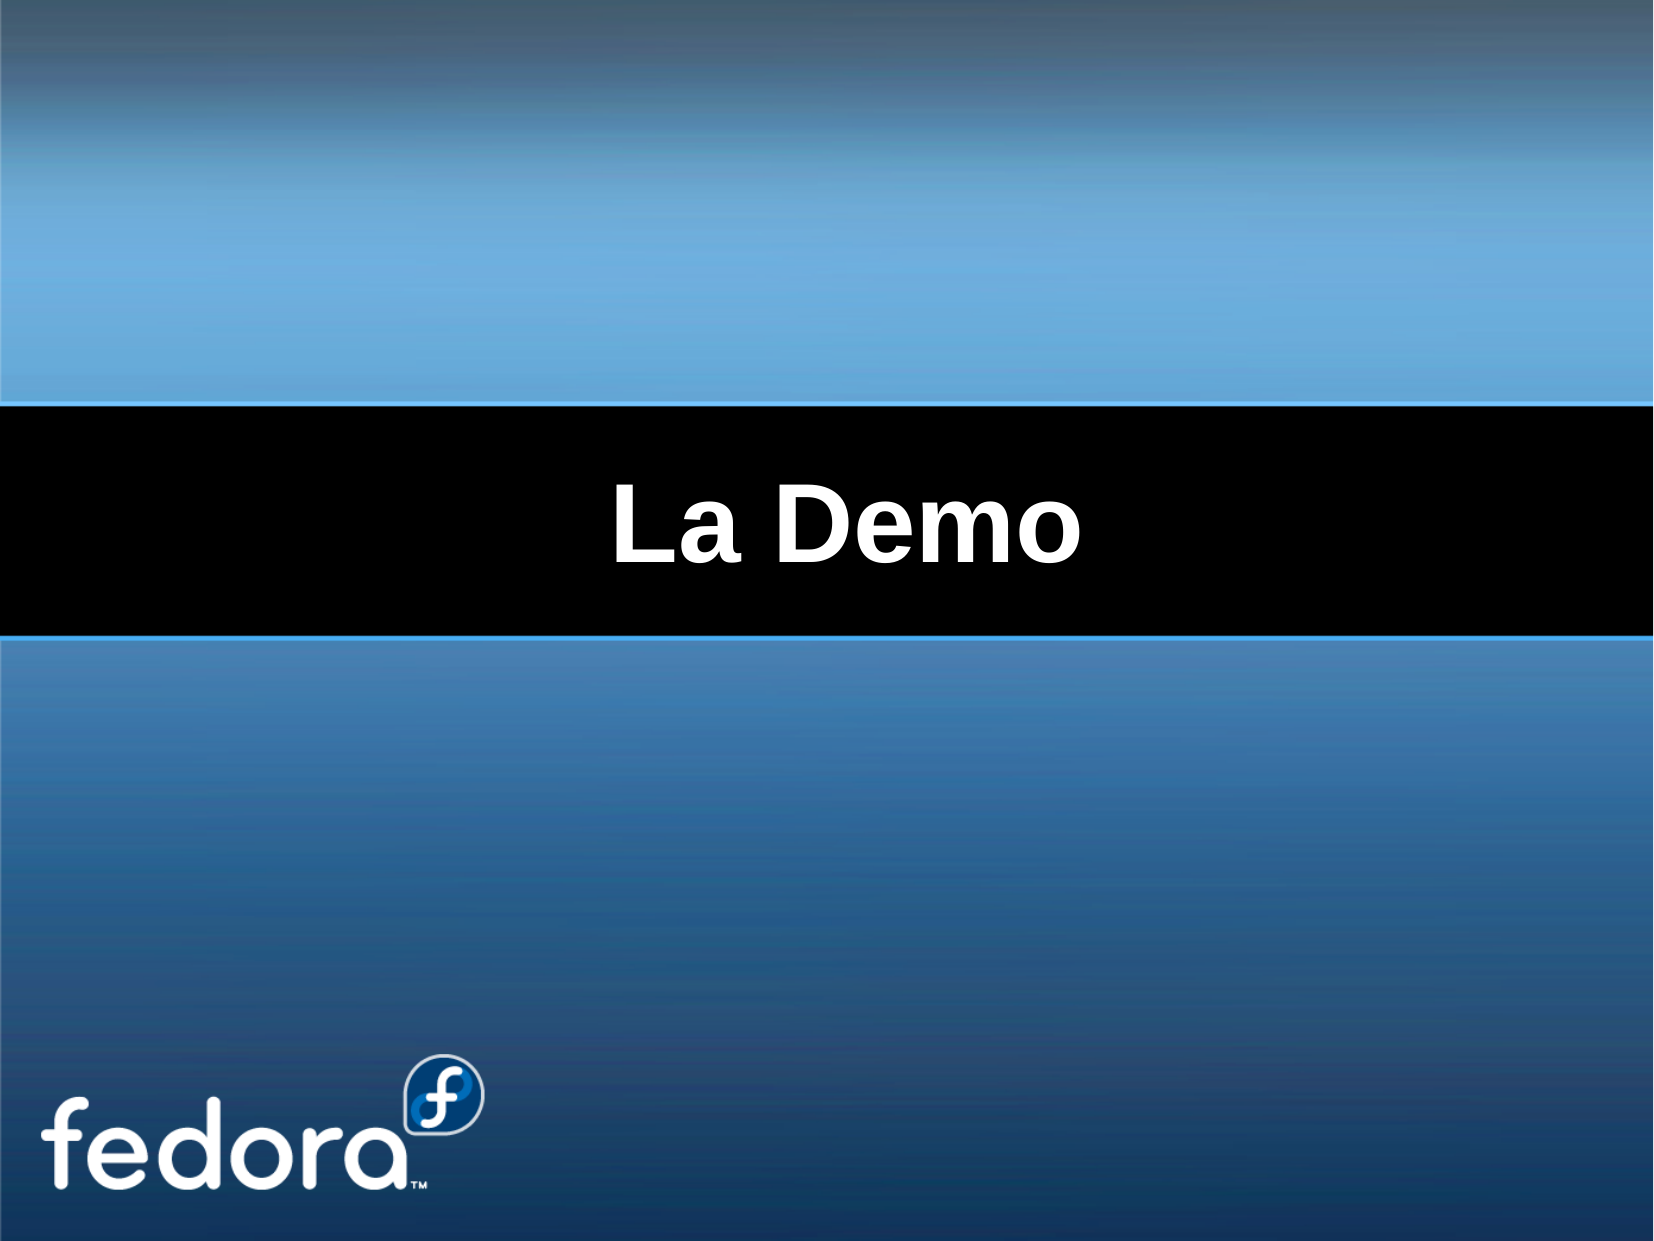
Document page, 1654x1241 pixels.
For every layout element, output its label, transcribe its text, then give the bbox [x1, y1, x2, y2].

picture [0, 0, 1654, 1241]
title La Demo [123, 419, 1536, 627]
